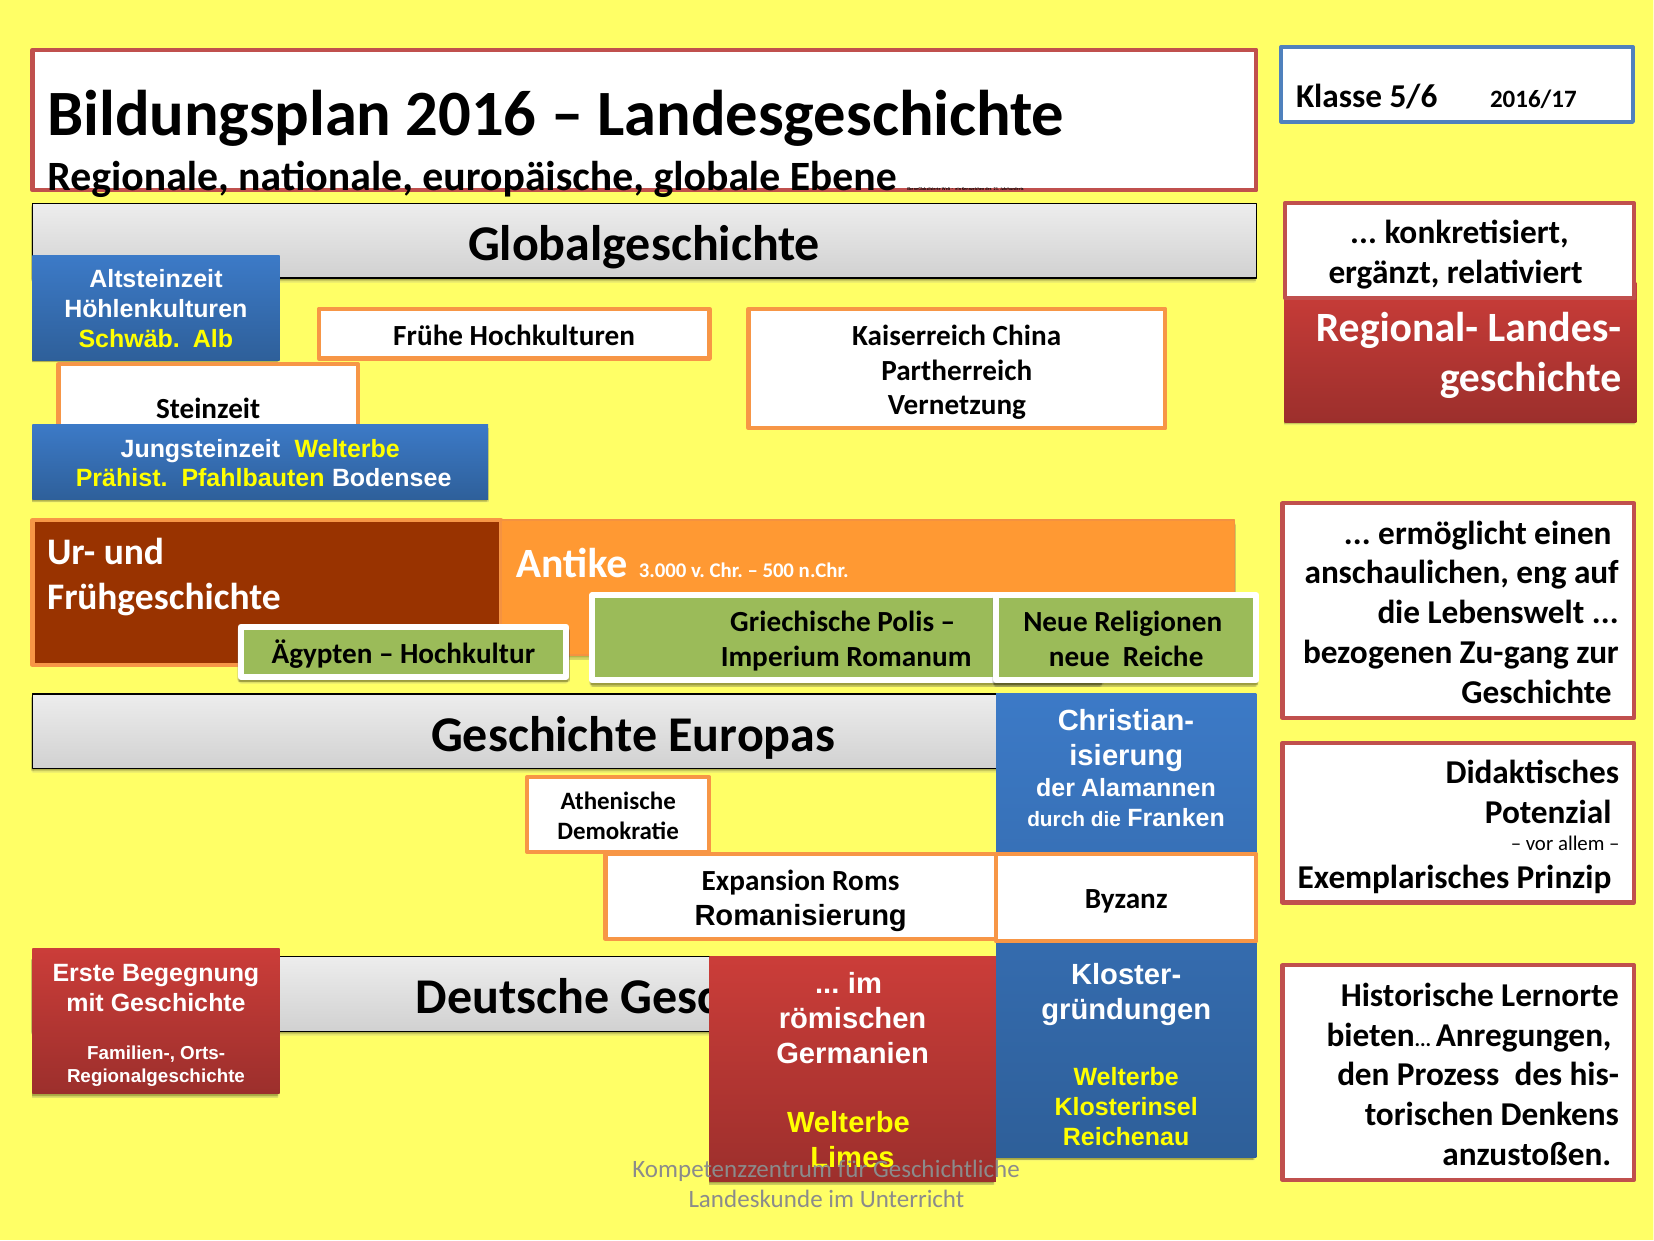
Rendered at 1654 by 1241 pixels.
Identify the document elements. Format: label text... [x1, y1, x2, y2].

text_box ... im römischen Germanien Welterbe Limes [709, 956, 996, 1149]
title Bildungsplan 2016 – Landesgeschichte Regionale, nationale, europäische, globale Ebene EbeneGlobalisierte Welt – ein Kennzeichen des 21. Jahrhunderts [32, 49, 1257, 191]
text_box Jungsteinzeit Welterbe Prähist. Pfahlbauten Bodensee [32, 424, 489, 500]
text_box Altsteinzeit Höhlenkulturen Schwäb. Alb [32, 255, 280, 361]
text_box Christian-isierung der Alamannen durch die Franken Kloster-gründungen Welterbe Klosterinsel Reichenau [996, 942, 1257, 1158]
text_box Didaktisches Potenzial – vor allem – Exemplarisches Prinzip [1282, 742, 1634, 903]
text_box Historische Lernorte bieten... Anregungen, den Prozess des his- torischen Denkens anzustoßen. [1282, 965, 1634, 1180]
text_box Antike 3.000 v. Chr. – 500 n.Chr. [501, 520, 1235, 655]
text_box Steinzeit [58, 364, 358, 424]
text_box Erste Begegnung mit Geschichte Familien-, Orts- Regionalgeschichte [32, 948, 280, 1094]
text_box Klasse 5/6 2016/17 [1281, 47, 1633, 122]
text_box Ägypten – Hochkultur [240, 627, 567, 677]
text_box Kaiserreich China Partherreich Vernetzung [748, 308, 1166, 429]
text_box Frühe Hochkulturen [318, 308, 710, 359]
text_box ... konkretisiert, ergänzt, relativiert [1284, 203, 1635, 298]
text_box Neue Religionen neue Reiche [996, 595, 1257, 681]
text_box Athenische Demokratie [527, 777, 710, 852]
text_box Geschichte Europas [32, 693, 996, 769]
text_box ... ermöglicht einen anschaulichen, eng auf die Lebenswelt ... bezogenen Zu-gang zur Geschichte [1282, 503, 1634, 718]
text_box Byzanz [996, 854, 1257, 942]
text_box Expansion Roms Romanisierung [605, 854, 996, 939]
text_box Ur- und Frühgeschichte [32, 520, 501, 665]
text_box Christian-isierung der Alamannen durch die Franken Kloster-gründungen Welterbe Klosterinsel Reichenau [996, 693, 1257, 854]
text_box Griechische Polis – Imperium Romanum [592, 595, 996, 681]
text_box Regional- Landes-geschichte [1284, 282, 1637, 423]
footer Kompetenzzentrum für Geschichtliche Landeskunde im Unterricht [564, 1149, 1089, 1216]
text_box Deutsche Geschichte [280, 956, 709, 1032]
text_box Globalgeschichte [32, 203, 1257, 279]
